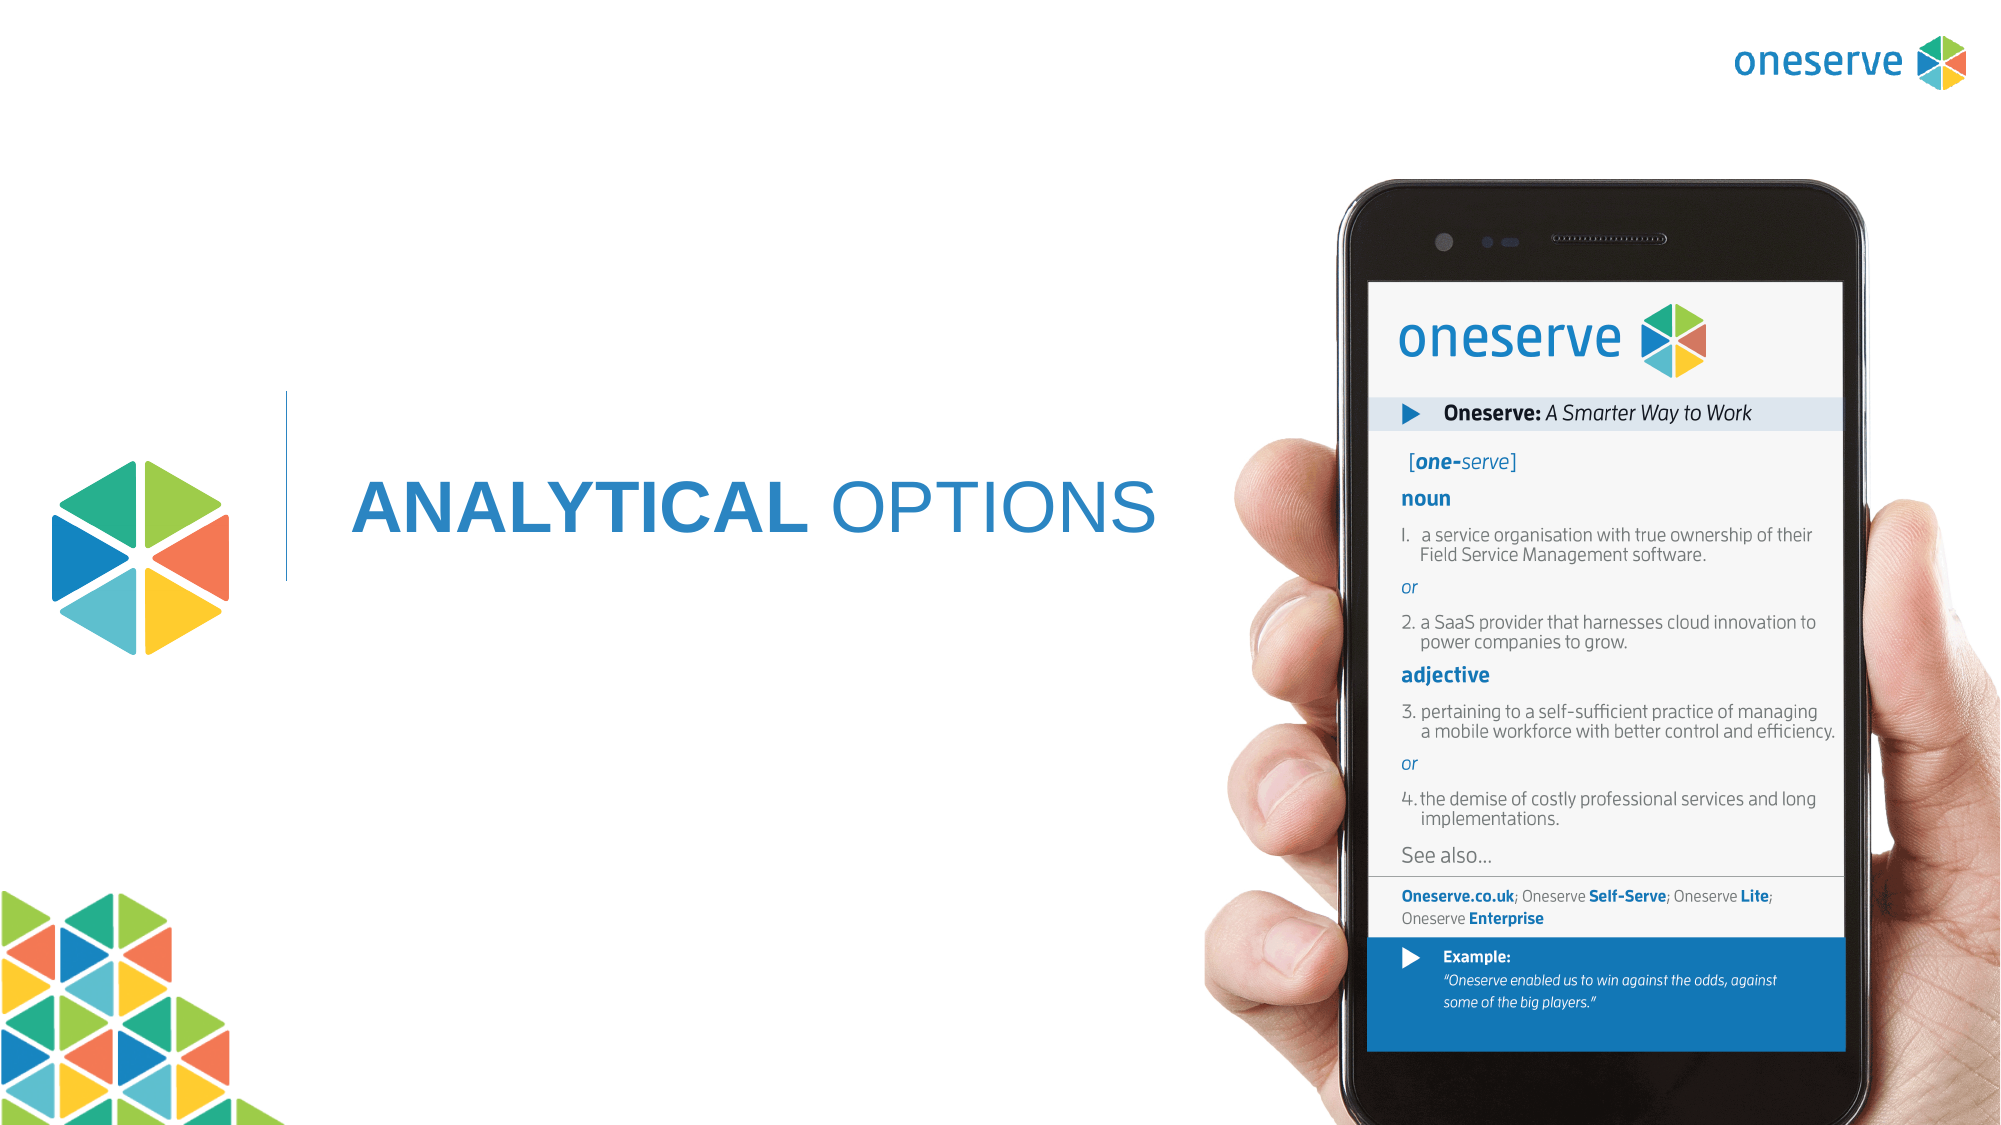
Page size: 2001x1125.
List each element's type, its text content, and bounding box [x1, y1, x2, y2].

picture [1204, 109, 2000, 1125]
picture [52, 461, 229, 656]
text_box ANALYTICAL OPTIONS [335, 452, 1182, 556]
